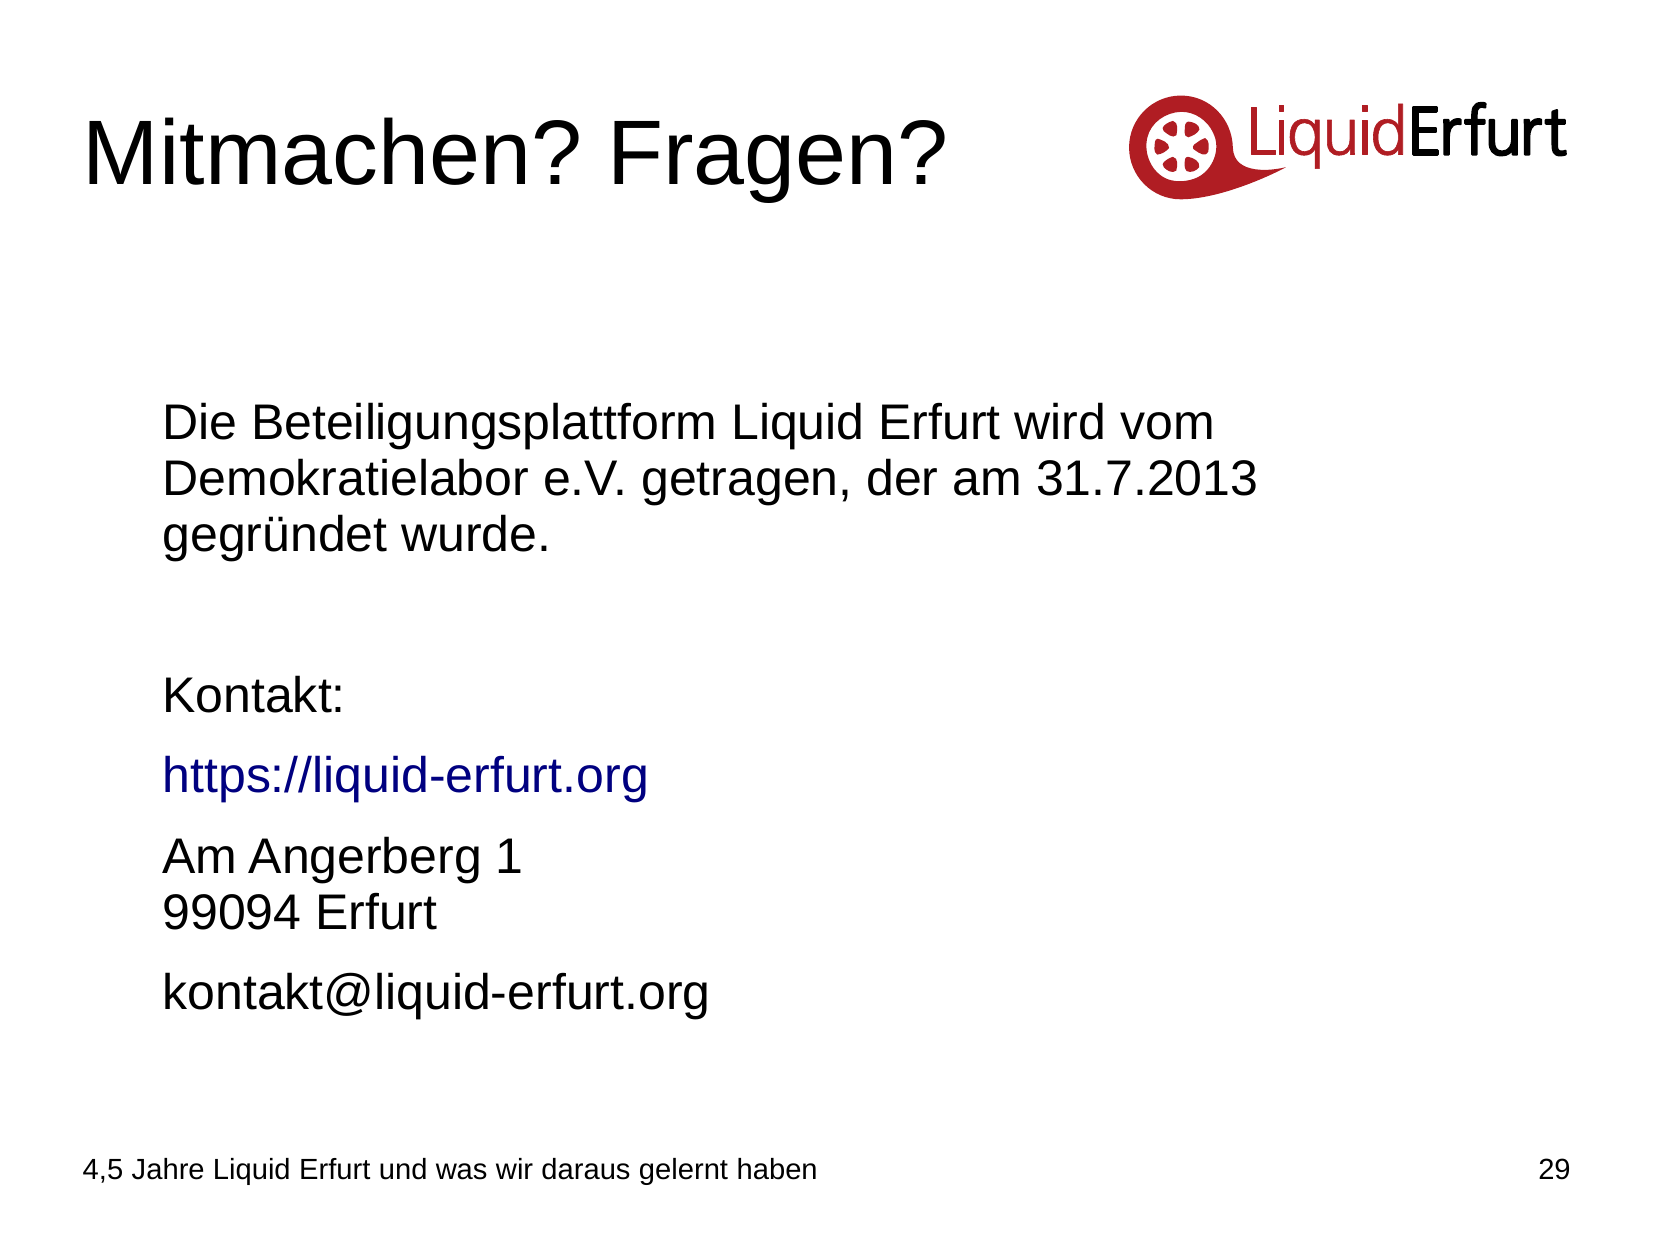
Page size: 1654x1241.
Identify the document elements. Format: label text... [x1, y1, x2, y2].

text_box Die Beteiligungsplattform Liquid Erfurt wird vom Demokratielabor e.V. getragen, der am 31.7.2013 gegründet wurde. Kontakt: https://liquid-erfurt.org Am Angerberg 1 99094 Erfurt kontakt@liquid-erfurt.org [147, 387, 1371, 1172]
title Mitmachen? Fragen? [82, 49, 1571, 257]
